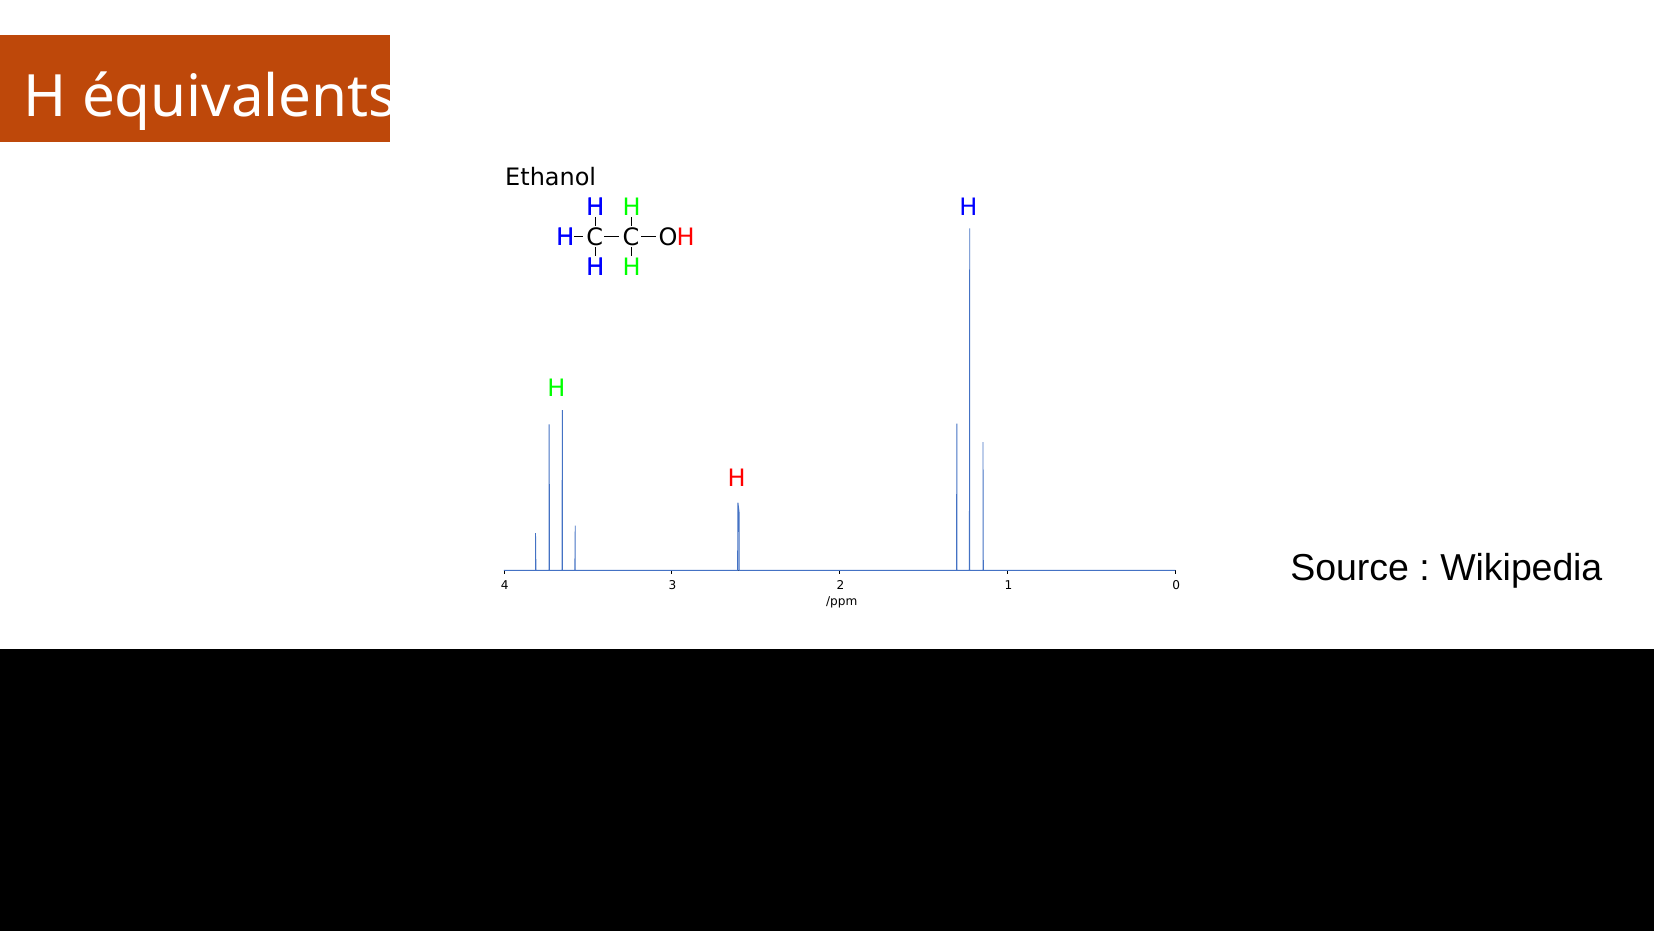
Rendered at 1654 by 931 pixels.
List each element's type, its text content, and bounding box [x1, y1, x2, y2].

text_box [0, 649, 1654, 931]
text_box Source : Wikipedia [1275, 538, 1630, 638]
text_box [0, 35, 390, 142]
picture [496, 155, 1184, 615]
text_box H équivalents [8, 47, 532, 137]
